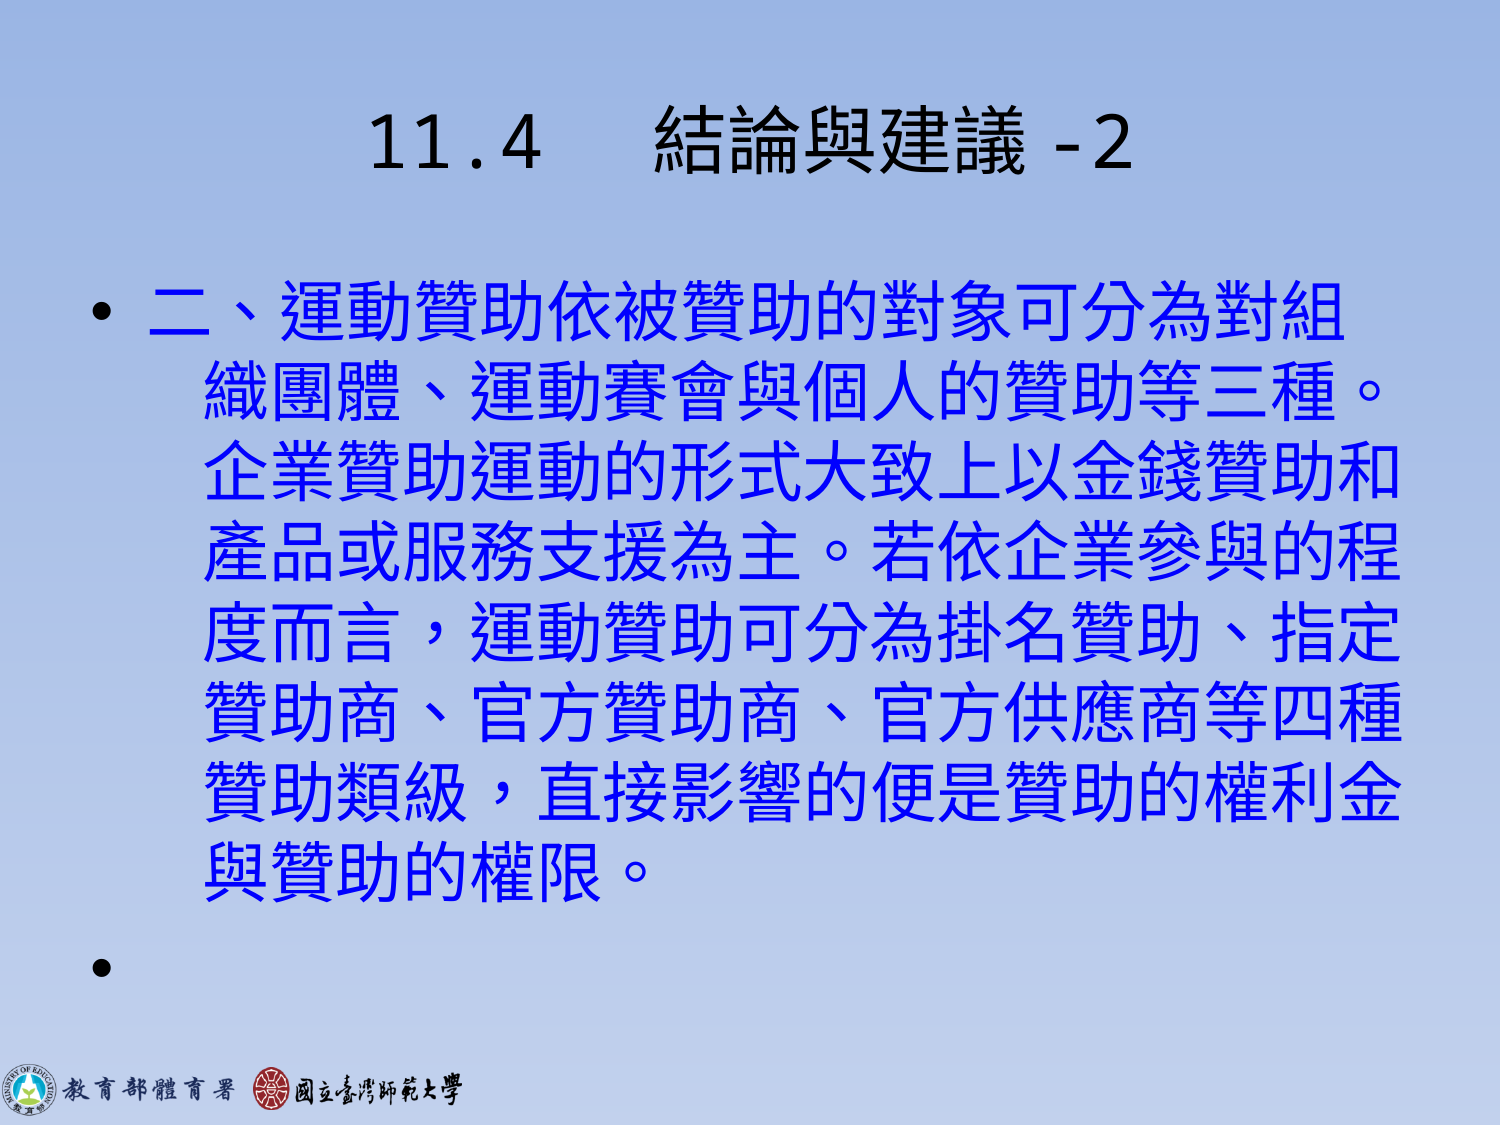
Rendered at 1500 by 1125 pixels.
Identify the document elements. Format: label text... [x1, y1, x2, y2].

title 11.4 結論與建議-2 [75, 45, 1426, 233]
list 二、運動贊助依被贊助的對象可分為對組織團體、運動賽會與個人的贊助等三種。企業贊助運動的形式大致上以金錢贊助和產品或服務支援為主。若依企業參與的程度而言，運動贊助可分為掛名贊助、指定贊助商、官方贊助商、官方供應商等四種贊助類級，直接影響的便是贊助的權利金與贊助的權限。 [75, 262, 1426, 1005]
